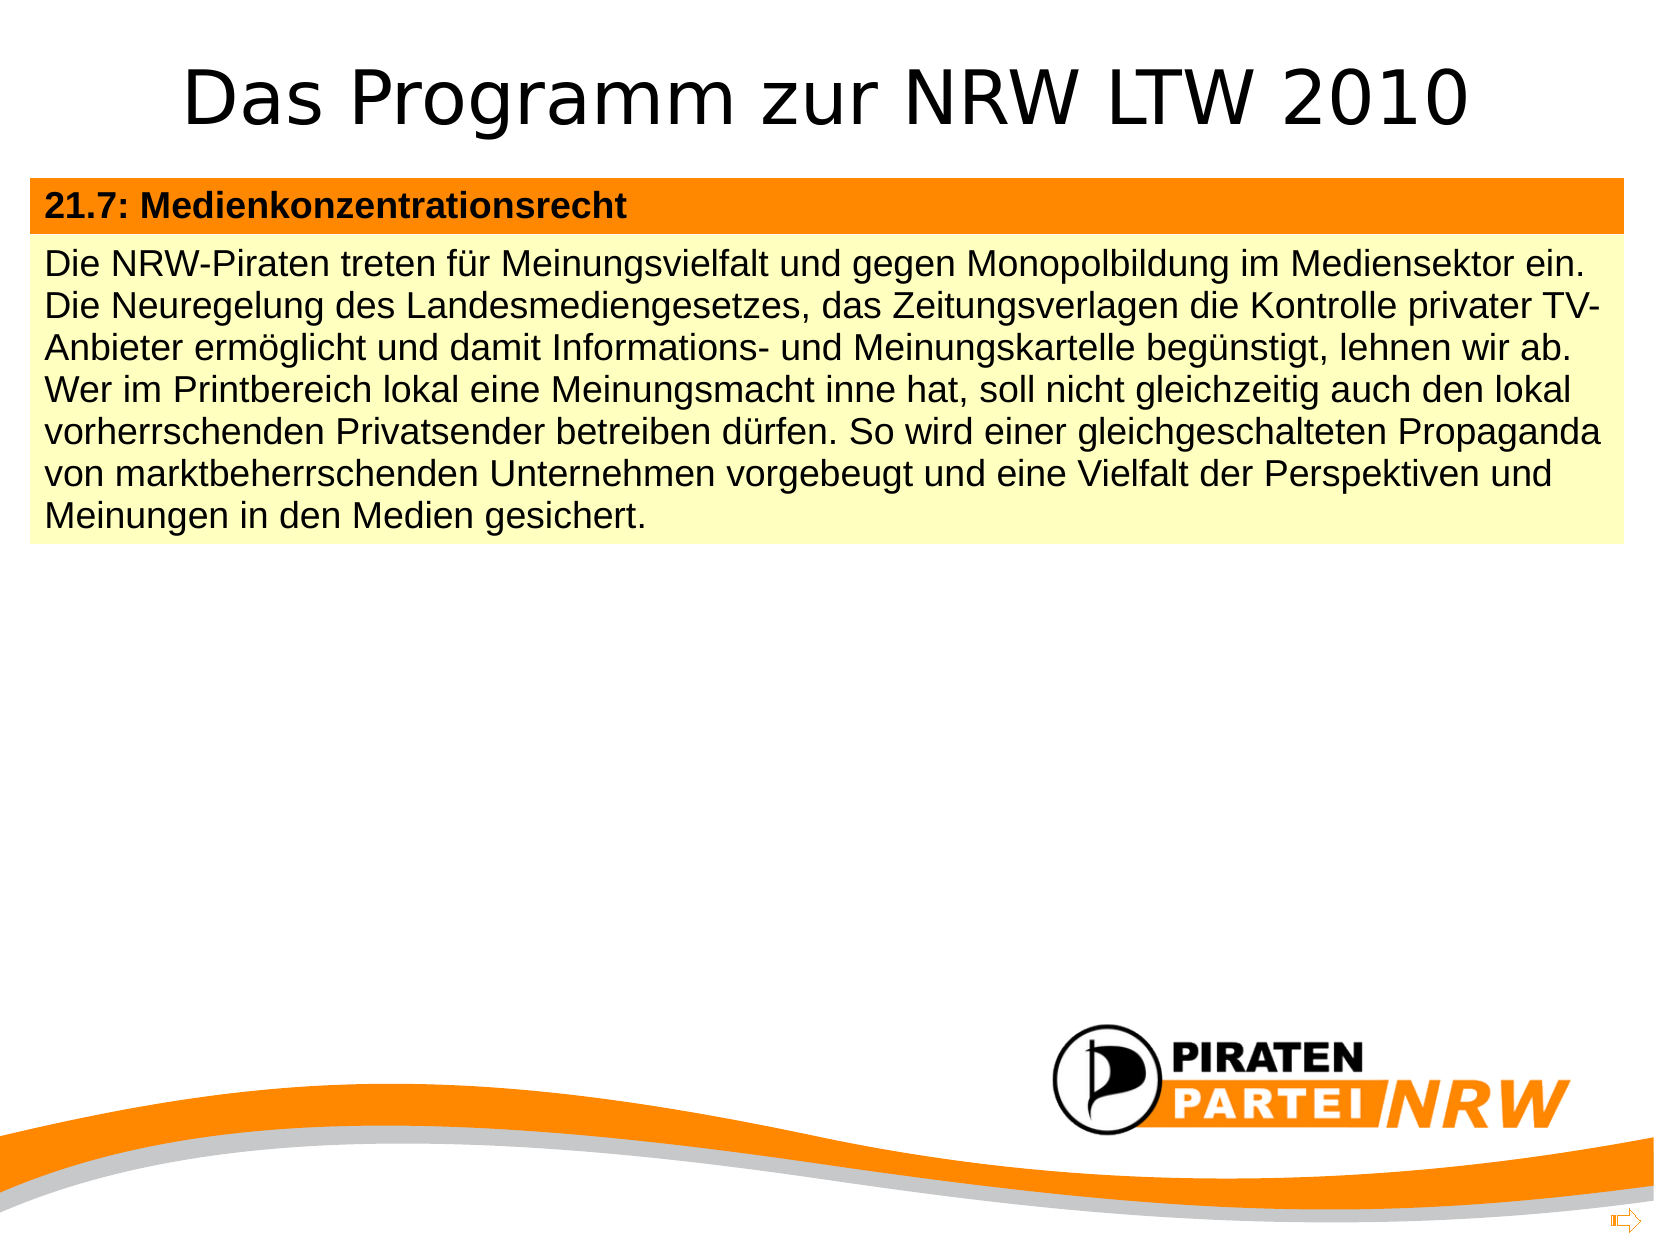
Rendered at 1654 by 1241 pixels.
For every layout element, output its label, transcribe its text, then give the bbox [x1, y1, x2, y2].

title Das Programm zur NRW LTW 2010 [82, 54, 1571, 143]
table_header 21.7: Medienkonzentrationsrecht [30, 178, 1624, 234]
picture [1045, 1021, 1579, 1140]
table_cell Die NRW-Piraten treten für Meinungsvielfalt und gegen Monopolbildung im Mediensektor ein. Die Neuregelung des Landesmediengesetzes, das Zeitungsverlagen die Kontrolle privater TV-Anbieter ermöglicht und damit Informations- und Meinungskartelle begünstigt, lehnen wir ab. Wer im Printbereich lokal eine Meinungsmacht inne hat, soll nicht gleichzeitig auch den lokal vorherrschenden Privatsender betreiben dürfen. So wird einer gleichgeschalteten Propaganda von marktbeherrschenden Unternehmen vorgebeugt und eine Vielfalt der Perspektiven und Meinungen in den Medien gesichert. [30, 235, 1624, 544]
